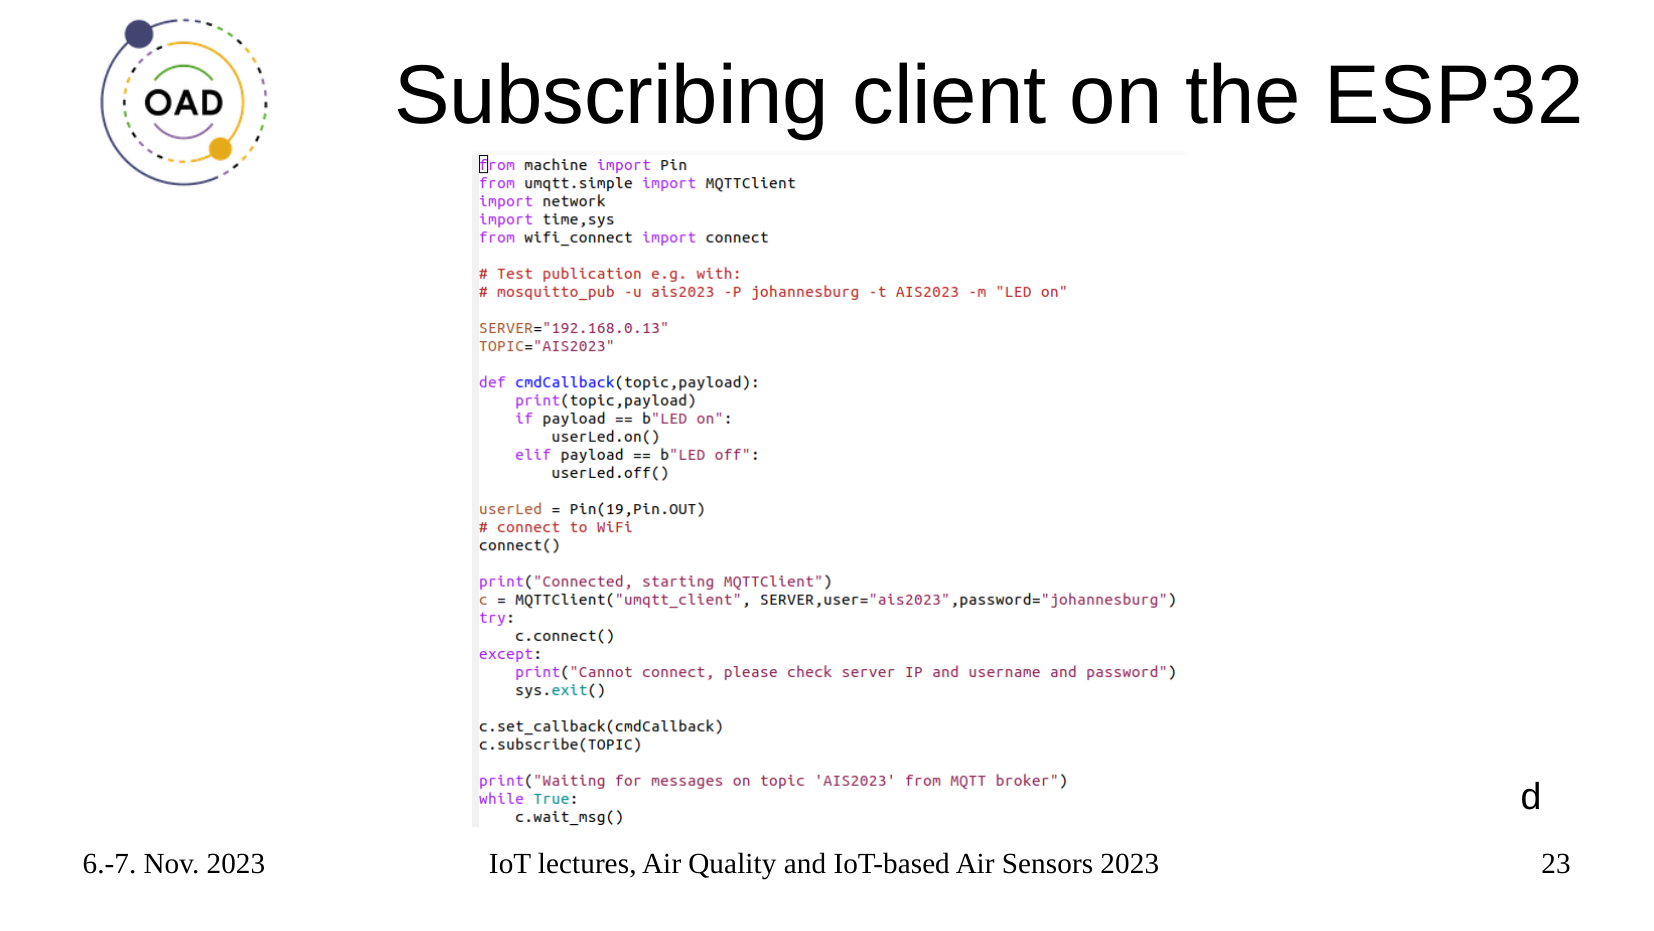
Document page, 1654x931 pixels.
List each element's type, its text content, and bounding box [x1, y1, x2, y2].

picture [472, 151, 1185, 827]
picture [59, 4, 303, 207]
text_box d [1505, 767, 1557, 825]
title Subscribing client on the ESP32 [354, 12, 1625, 178]
